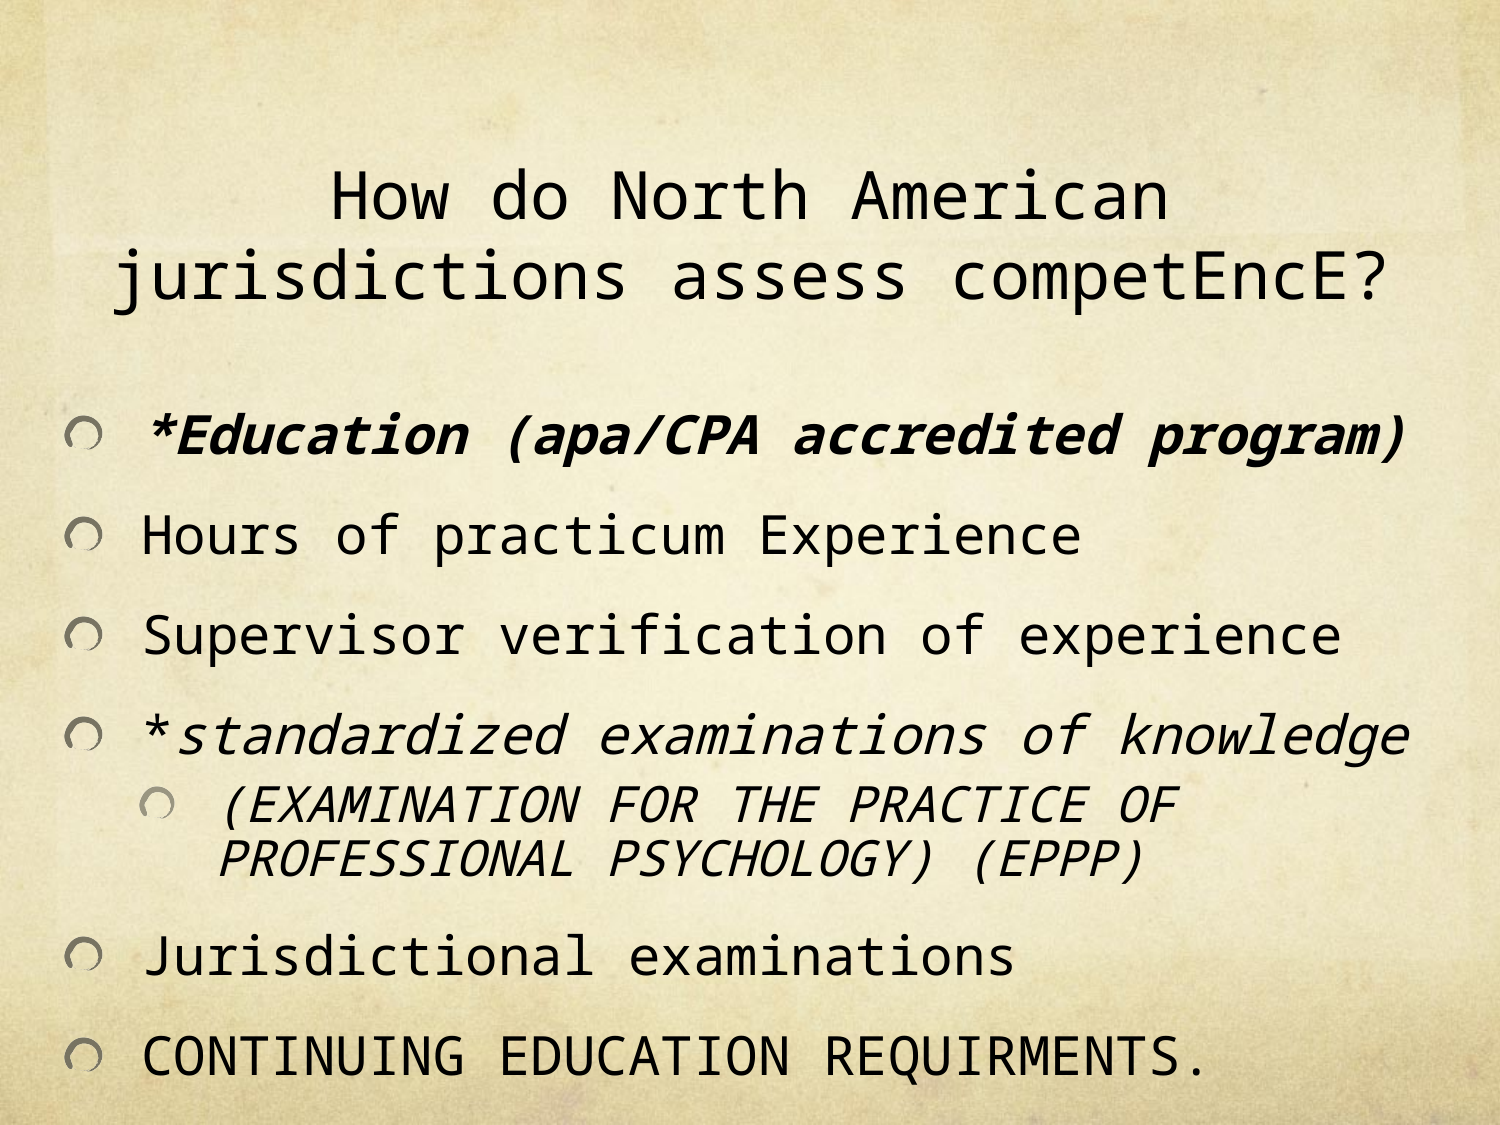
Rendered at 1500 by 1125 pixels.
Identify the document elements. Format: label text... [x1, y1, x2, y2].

title How do North American jurisdictions assess competEncE? [75, 115, 1426, 351]
picture [0, 0, 1500, 1125]
list *Education (apa/CPA accredited program) Hours of practicum Experience Supervisor verification of experience *standardized examinations of knowledge (EXAMINATION FOR THE PRACTICE OF PROFESSIONAL PSYCHOLOGY) (EPPP) Jurisdictional examinations CONTINUING EDUCATION REQUIRMENTS. [49, 399, 1500, 1125]
